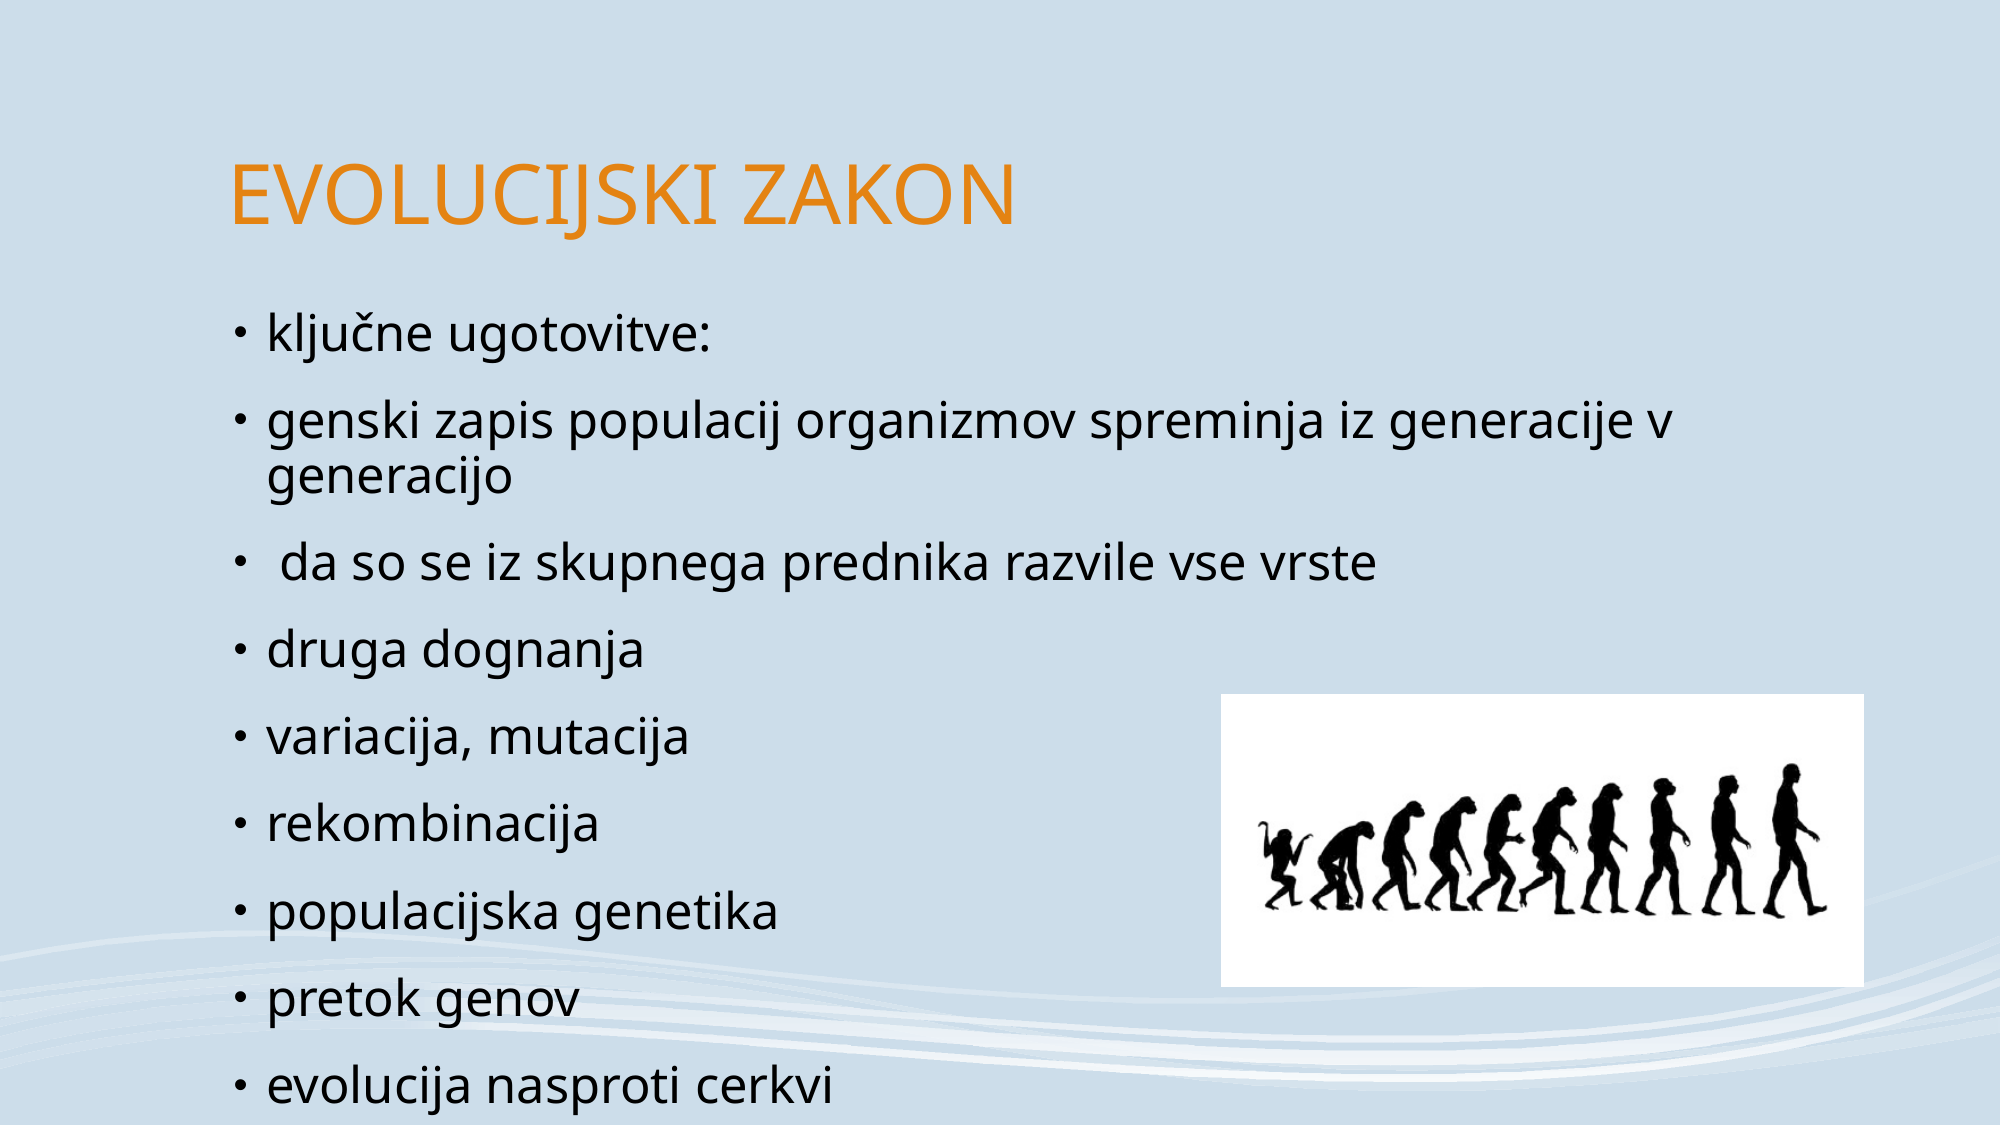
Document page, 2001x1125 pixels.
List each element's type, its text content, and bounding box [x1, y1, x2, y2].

picture [1221, 694, 1864, 987]
title EVOLUCIJSKI ZAKON [212, 50, 1788, 250]
list ključne ugotovitve: genski zapis populacij organizmov spreminja iz generacije v generacijo da so se iz skupnega prednika razvile vse vrste druga dognanja variacija, mutacija rekombinacija populacijska genetika pretok genov evolucija nasproti cerkvi [212, 299, 1788, 1125]
